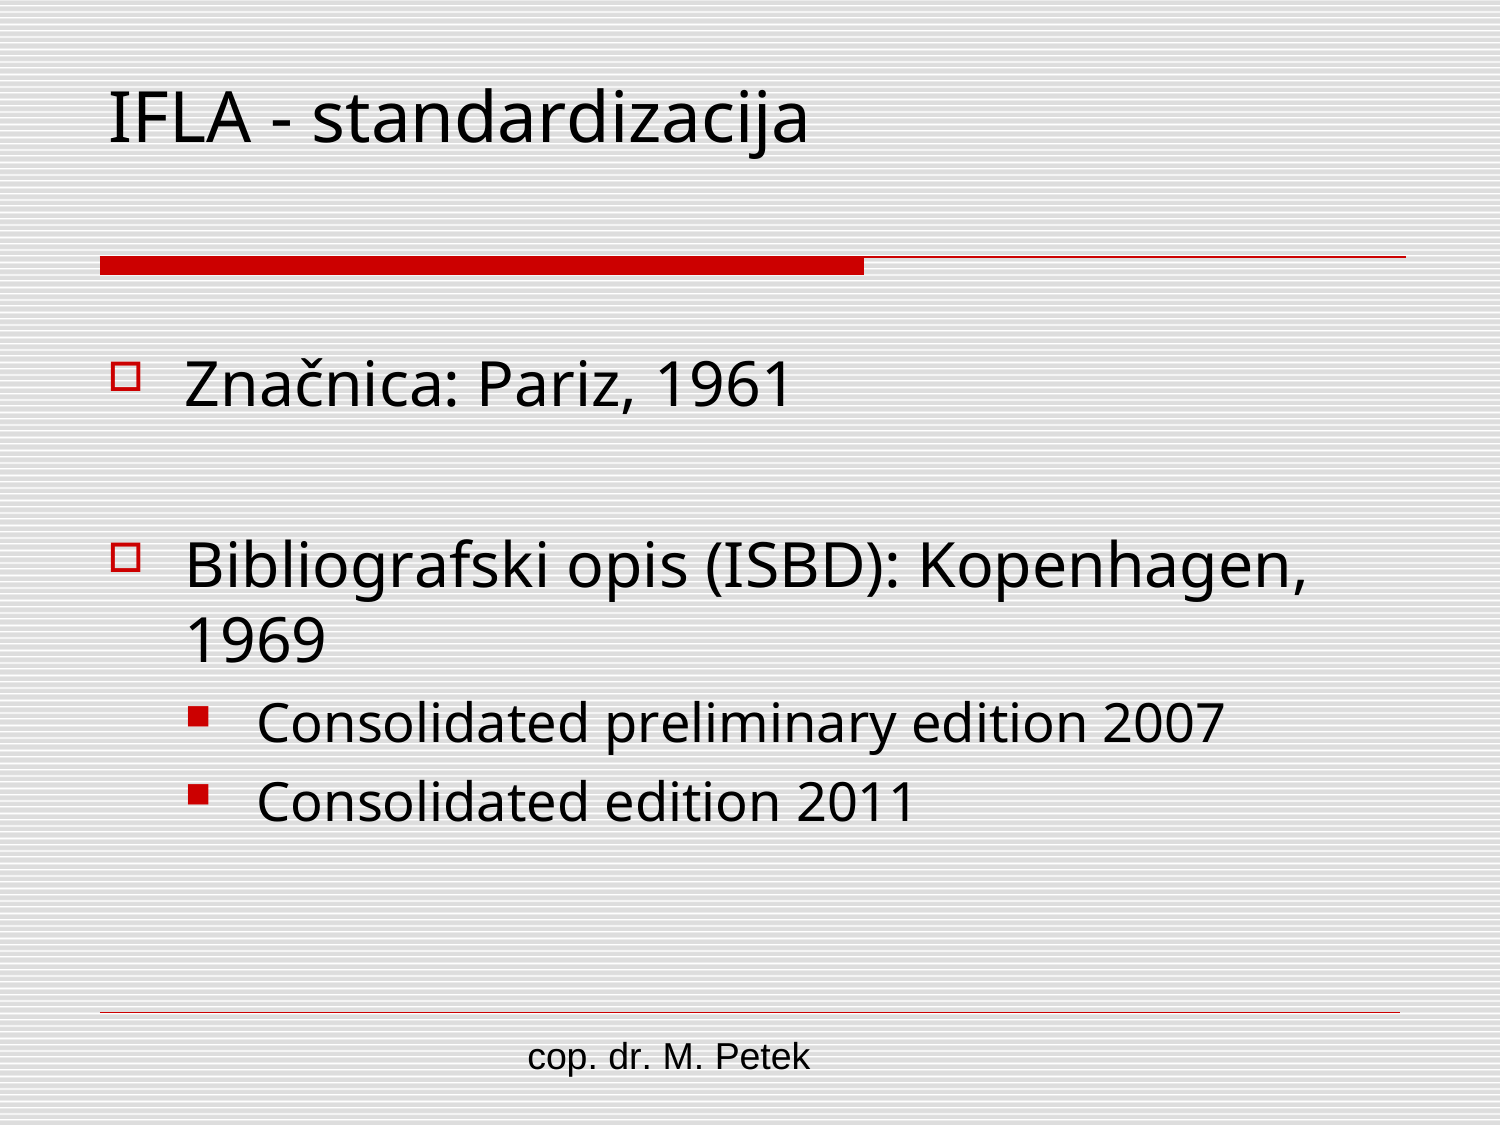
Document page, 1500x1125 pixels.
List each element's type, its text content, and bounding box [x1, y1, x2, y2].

title IFLA - standardizacija [94, 49, 1407, 250]
picture [0, 0, 1500, 1125]
list Značnica: Pariz, 1961 Bibliografski opis (ISBD): Kopenhagen, 1969 Consolidated preliminary edition 2007 Consolidated edition 2011 [92, 336, 1406, 988]
